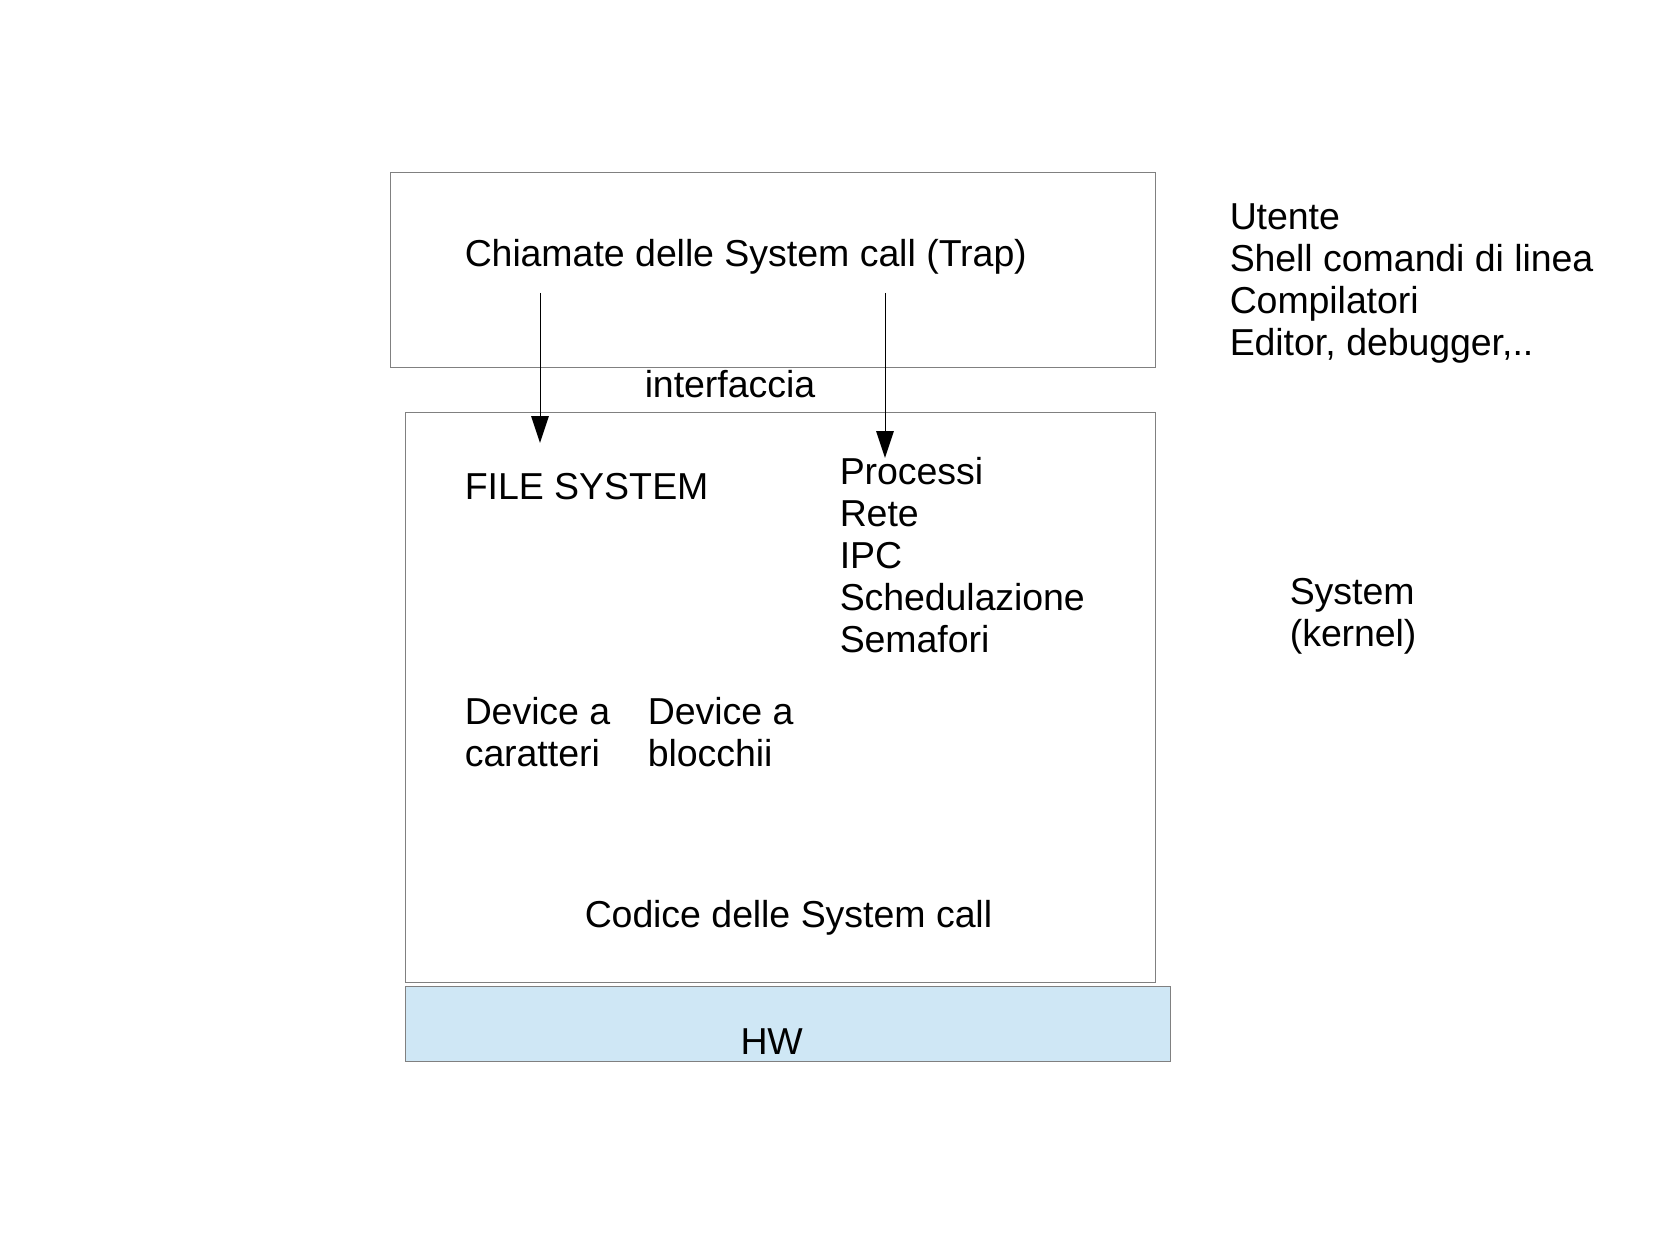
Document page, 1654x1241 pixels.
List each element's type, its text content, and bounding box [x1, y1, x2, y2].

text_box Chiamate delle System call (Trap) [450, 224, 1126, 282]
text_box Utente Shell comandi di linea Compilatori Editor, debugger,.. [1215, 187, 1621, 371]
text_box interfaccia [630, 355, 931, 413]
text_box System (kernel) [1275, 562, 1546, 662]
text_box FILE SYSTEM [450, 457, 781, 515]
text_box Codice delle System call [570, 886, 1081, 943]
text_box Device a blocchii [633, 682, 814, 782]
text_box [405, 986, 1171, 1062]
text_box Device a caratteri [450, 682, 631, 782]
text_box HW [725, 1012, 818, 1070]
text_box Processi Rete IPC Schedulazione Semafori [825, 442, 1141, 710]
